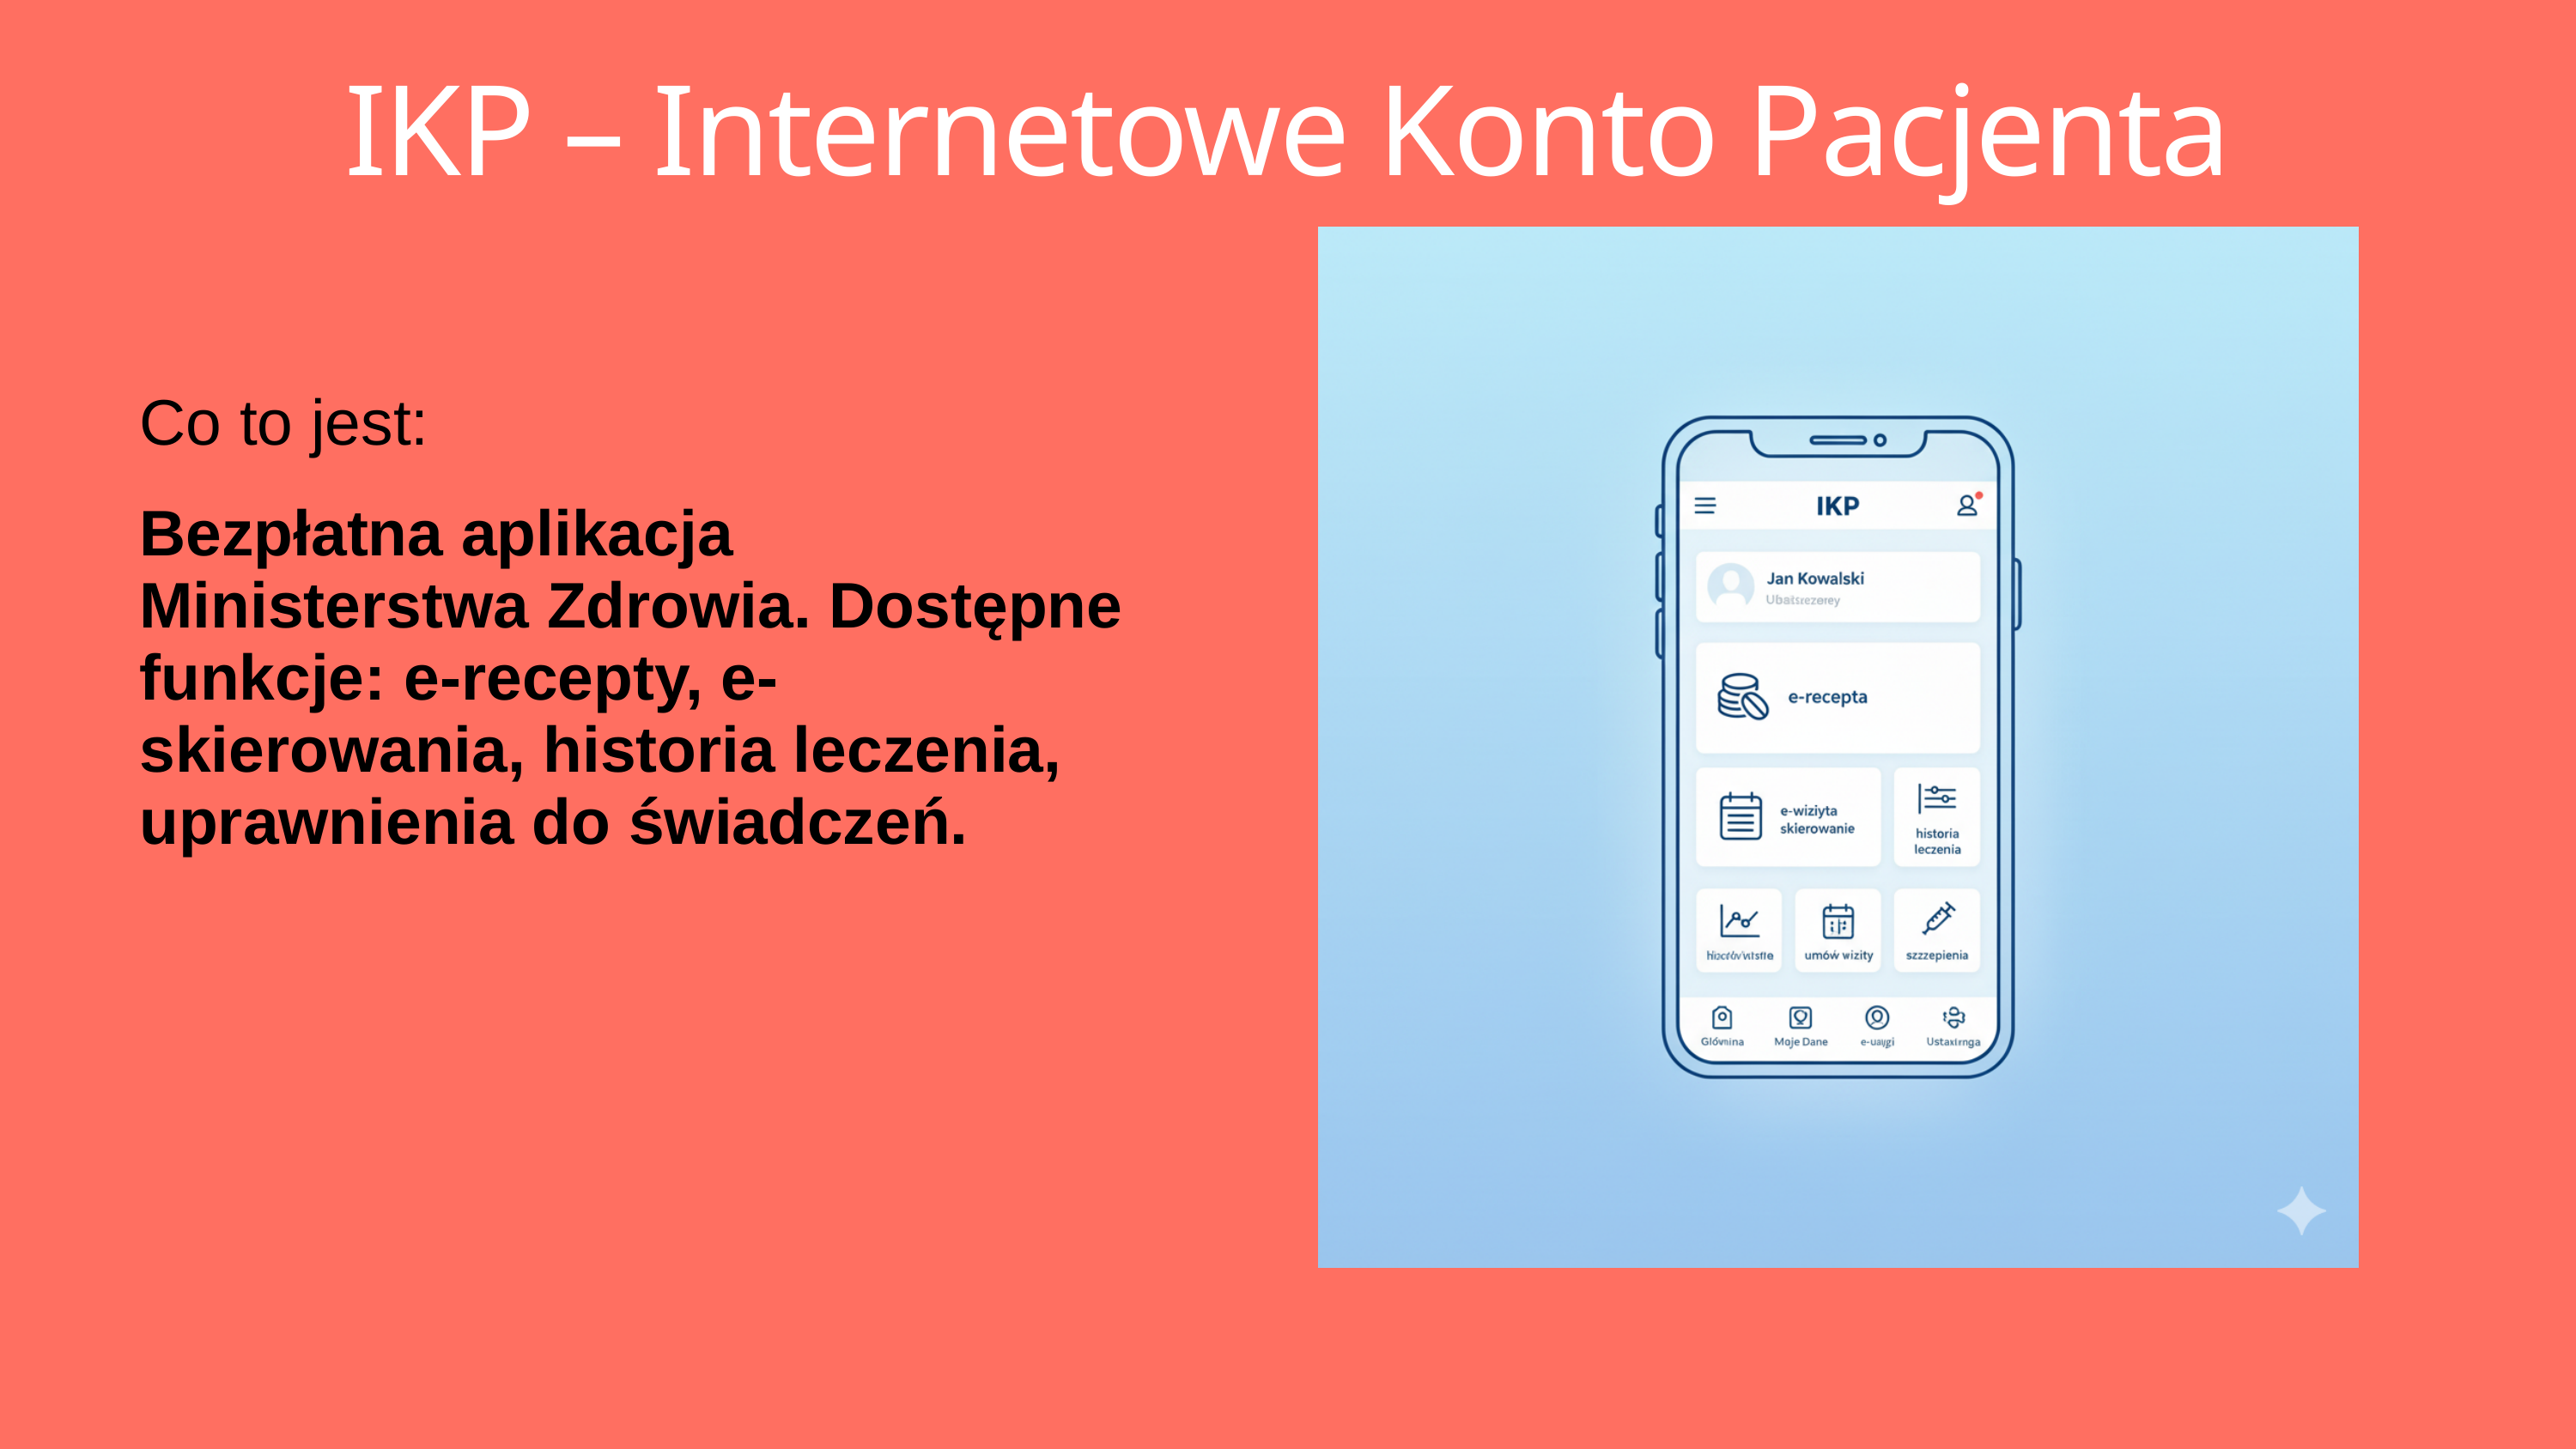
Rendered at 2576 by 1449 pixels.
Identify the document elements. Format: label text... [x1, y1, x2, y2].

text_box IKP – Internetowe Konto Pacjenta [94, 51, 2482, 202]
text_box Co to jest: Bezpłatna aplikacja Ministerstwa Zdrowia. Dostępne funkcje: e-recepty, e-skierowania, historia leczenia, uprawnienia do świadczeń. [126, 379, 1141, 1116]
picture [1318, 227, 2359, 1268]
